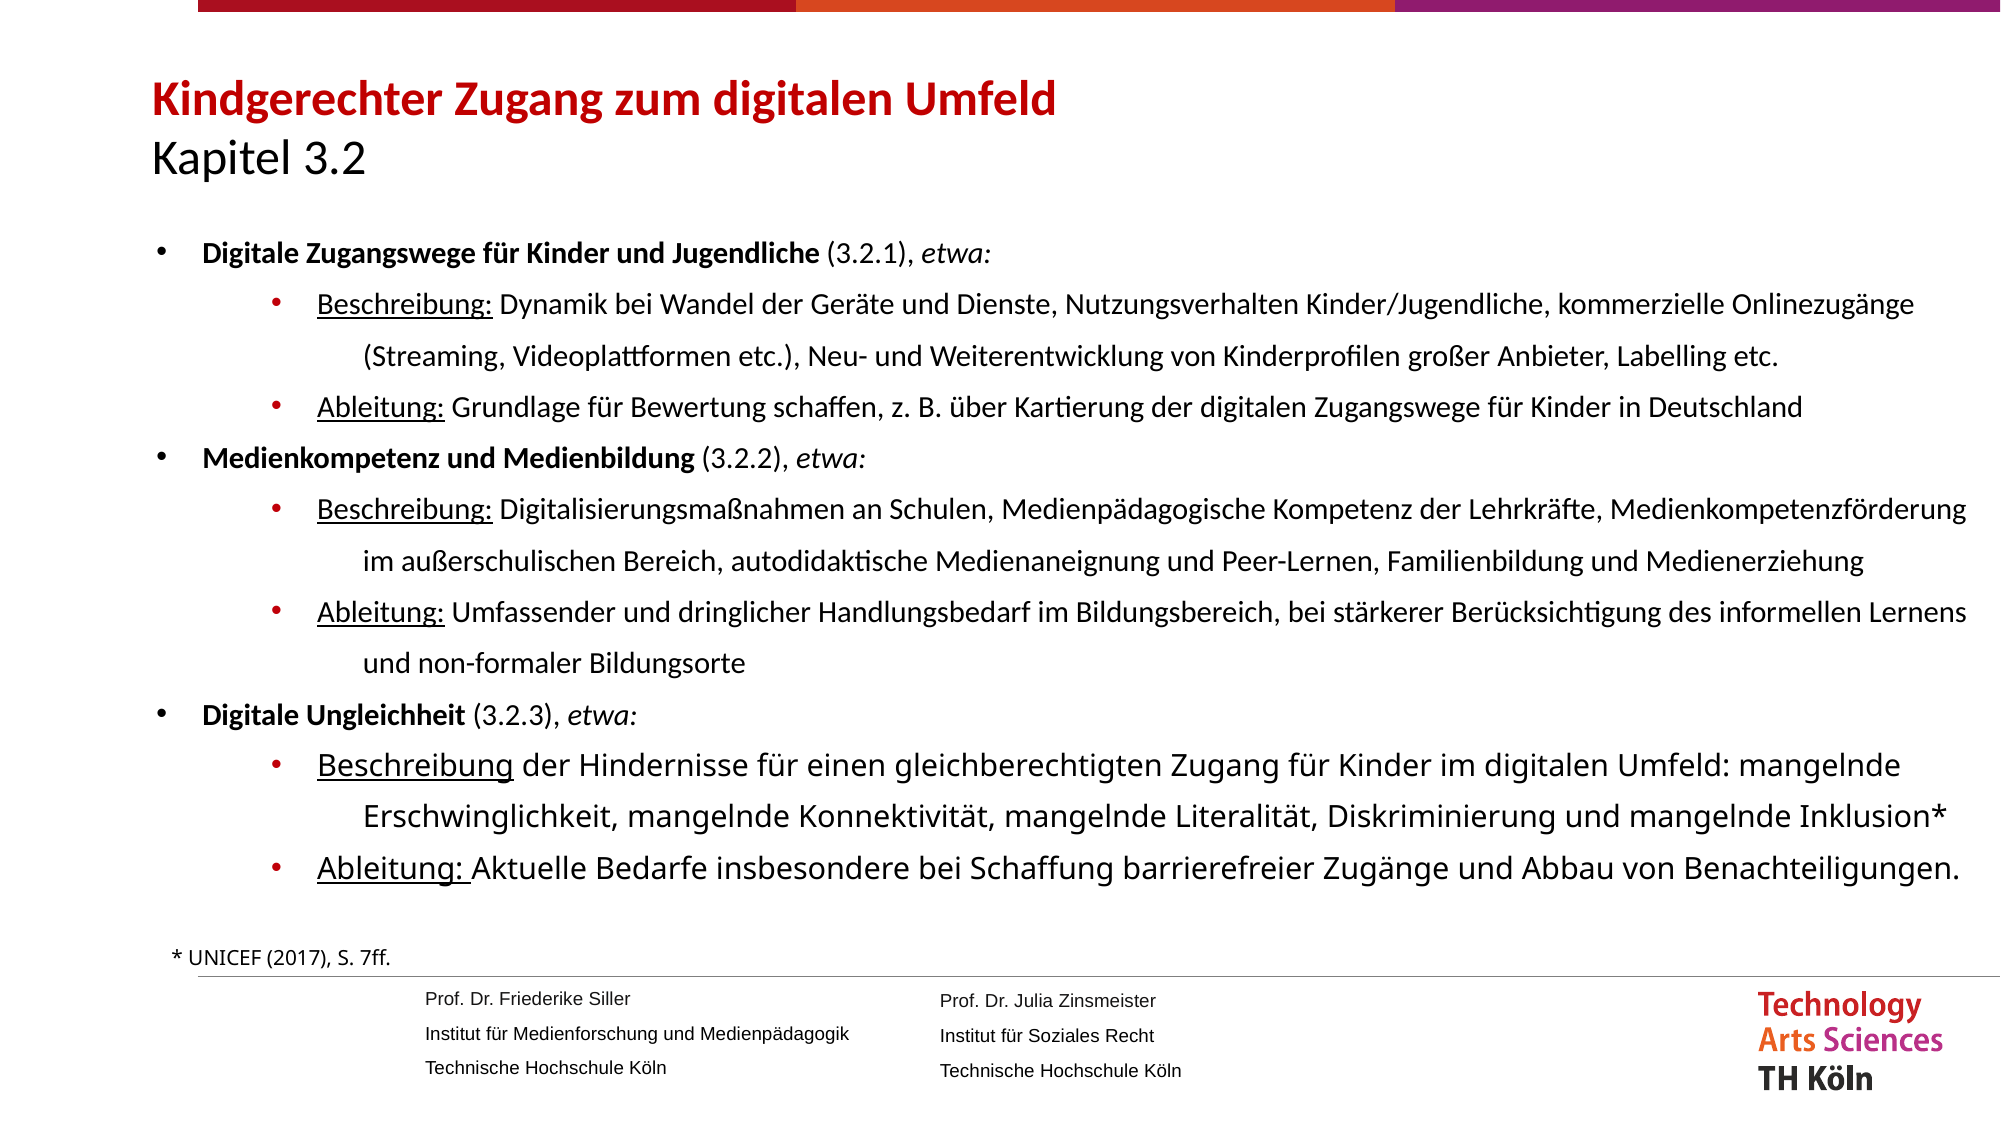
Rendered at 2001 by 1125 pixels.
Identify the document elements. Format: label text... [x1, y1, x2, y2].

title Kindgerechter Zugang zum digitalen Umfeld Kapitel 3.2 [137, 59, 1863, 193]
list Digitale Zugangswege für Kinder und Jugendliche (3.2.1), etwa: Beschreibung: Dynamik bei Wandel der Geräte und Dienste, Nutzungsverhalten Kinder/Jugendliche, kommerzielle Onlinezugänge (Streaming, Videoplattformen etc.), Neu- und Weiterentwicklung von Kinderprofilen großer Anbieter, Labelling etc. Ableitung: Grundlage für Bewertung schaffen, z. B. über Kartierung der digitalen Zugangswege für Kinder in Deutschland Medienkompetenz und Medienbildung (3.2.2), etwa: Beschreibung: Digitalisierungsmaßnahmen an Schulen, Medienpädagogische Kompetenz der Lehrkräfte, Medienkompetenzförderung im außerschulischen Bereich, autodidaktische Medienaneignung und Peer-Lernen, Familienbildung und Medienerziehung Ableitung: Umfassender und dringlicher Handlungsbedarf im Bildungsbereich, bei stärkerer Berücksichtigung des informellen Lernens und non-formaler Bildungsorte Digitale Ungleichheit (3.2.3), etwa: Beschreibung der Hindernisse für einen gleichberechtigten Zugang für Kinder im digitalen Umfeld: mangelnde Erschwinglichkeit, mangelnde Konnektivität, mangelnde Literalität, Diskriminierung und mangelnde Inklusion* Ableitung: Aktuelle Bedarfe insbesondere bei Schaffung barrierefreier Zugänge und Abbau von Benachteiligungen. [156, 218, 1972, 933]
text_box * UNICEF (2017), S. 7ff. [156, 937, 1783, 978]
